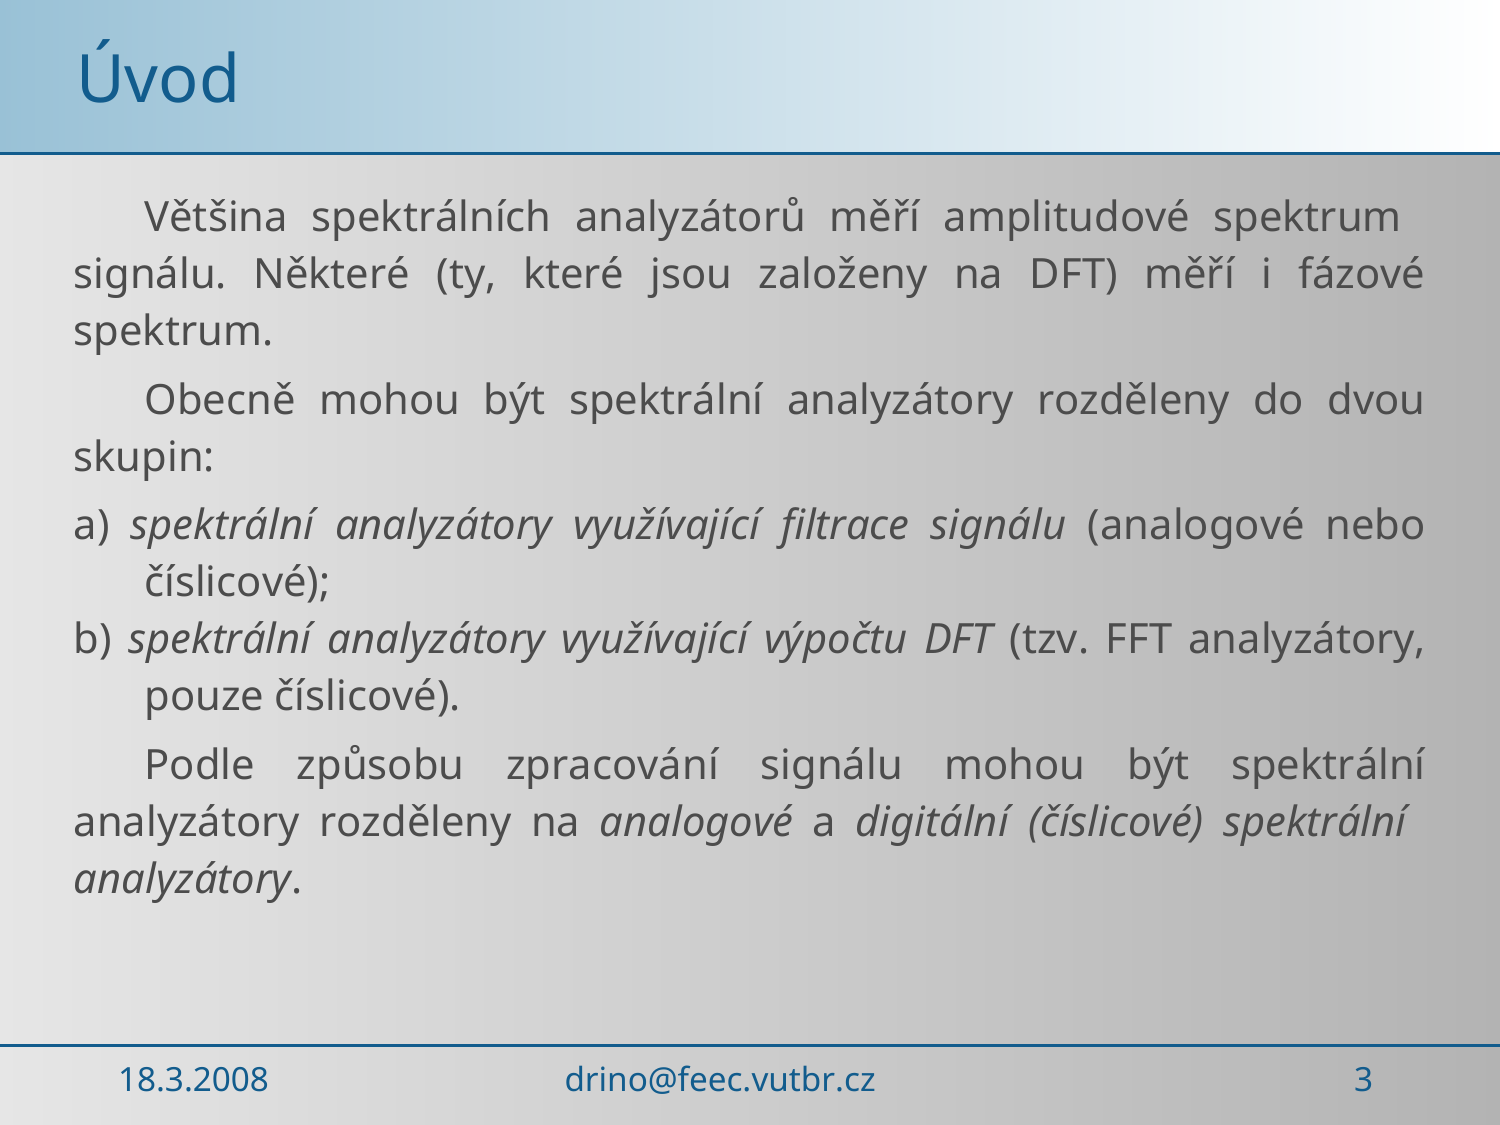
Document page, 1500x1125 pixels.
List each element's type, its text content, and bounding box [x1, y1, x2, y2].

text_box drino@feec.vutbr.cz [454, 1049, 987, 1125]
title Úvod [0, 0, 1500, 152]
text_box Většina spektrálních analyzátorů měří amplitudové spektrum signálu. Některé (ty, které jsou založeny na DFT) měří i fázové spektrum. Obecně mohou být spektrální analyzátory rozděleny do dvou skupin: a) spektrální analyzátory využívající filtrace signálu (analogové nebo číslicové); b) spektrální analyzátory využívající výpočtu DFT (tzv. FFT analyzátory, pouze číslicové). Podle způsobu zpracování signálu mohou být spektrální analyzátory rozděleny na analogové a digitální (číslicové) spektrální analyzátory. [59, 178, 1442, 914]
text_box <číslo> [1075, 1049, 1388, 1125]
text_box 18.3.2008 [103, 1049, 432, 1125]
